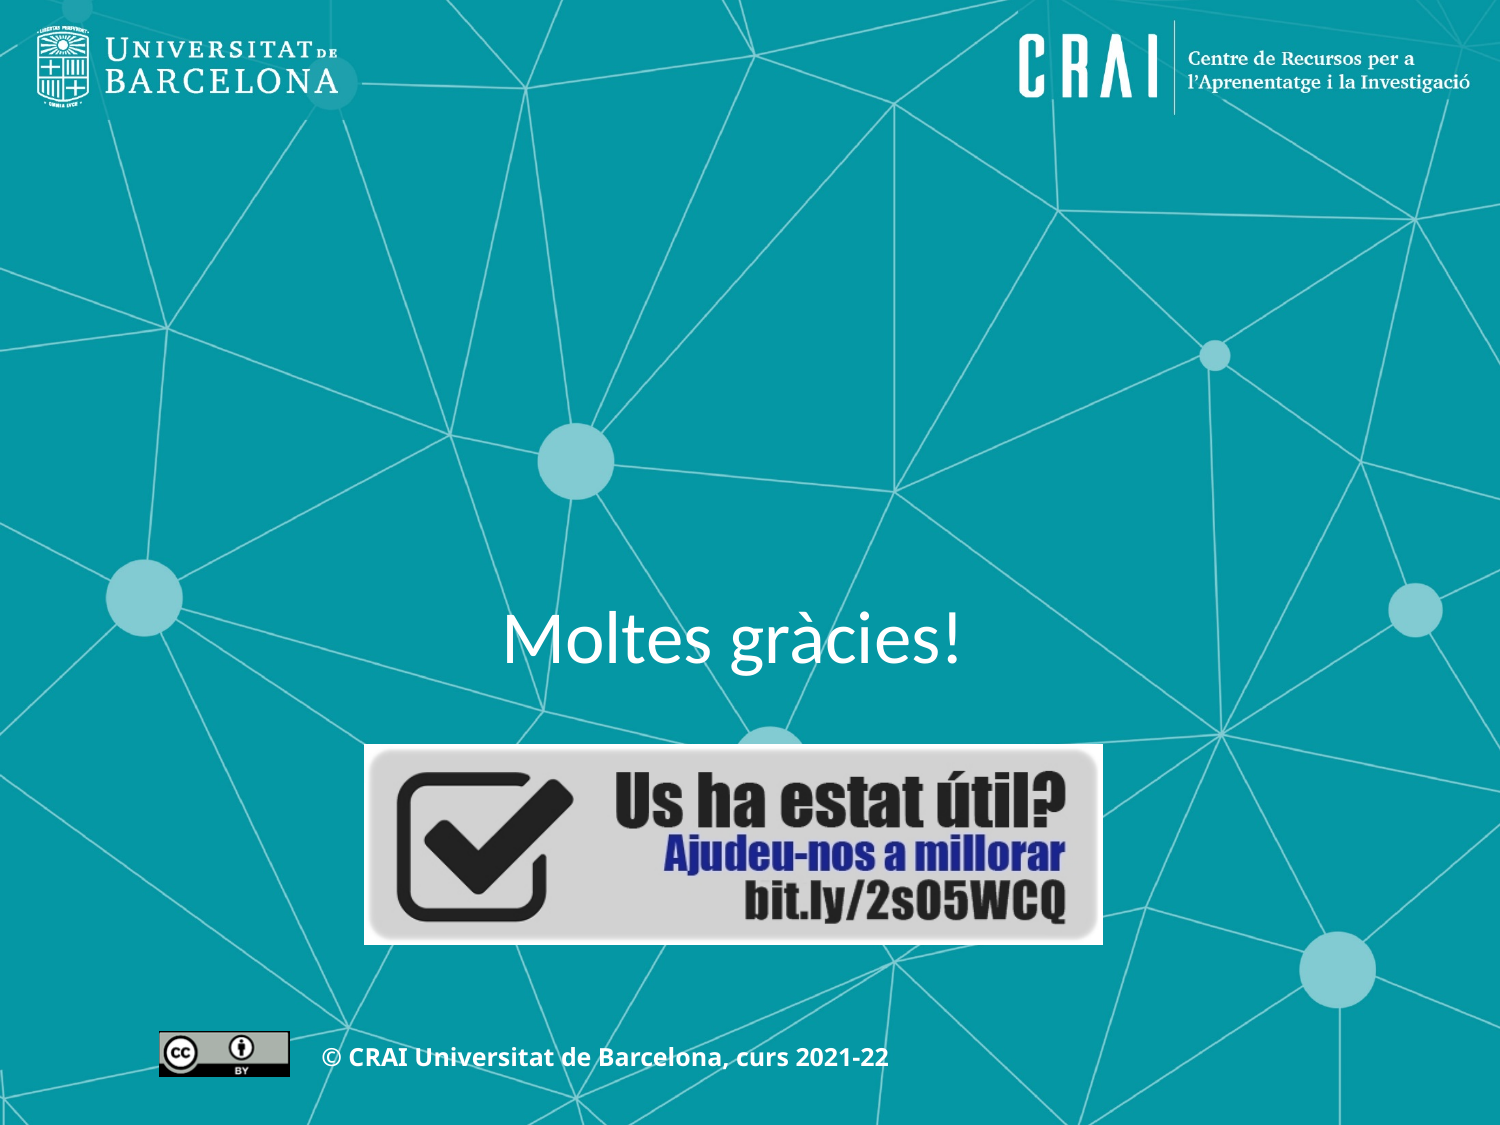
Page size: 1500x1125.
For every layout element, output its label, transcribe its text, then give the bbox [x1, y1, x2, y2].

text_box © CRAI Universitat de Barcelona, curs 2021-22 [306, 1033, 1057, 1079]
picture [0, 0, 1500, 1125]
text_box Moltes gràcies! [486, 581, 981, 687]
